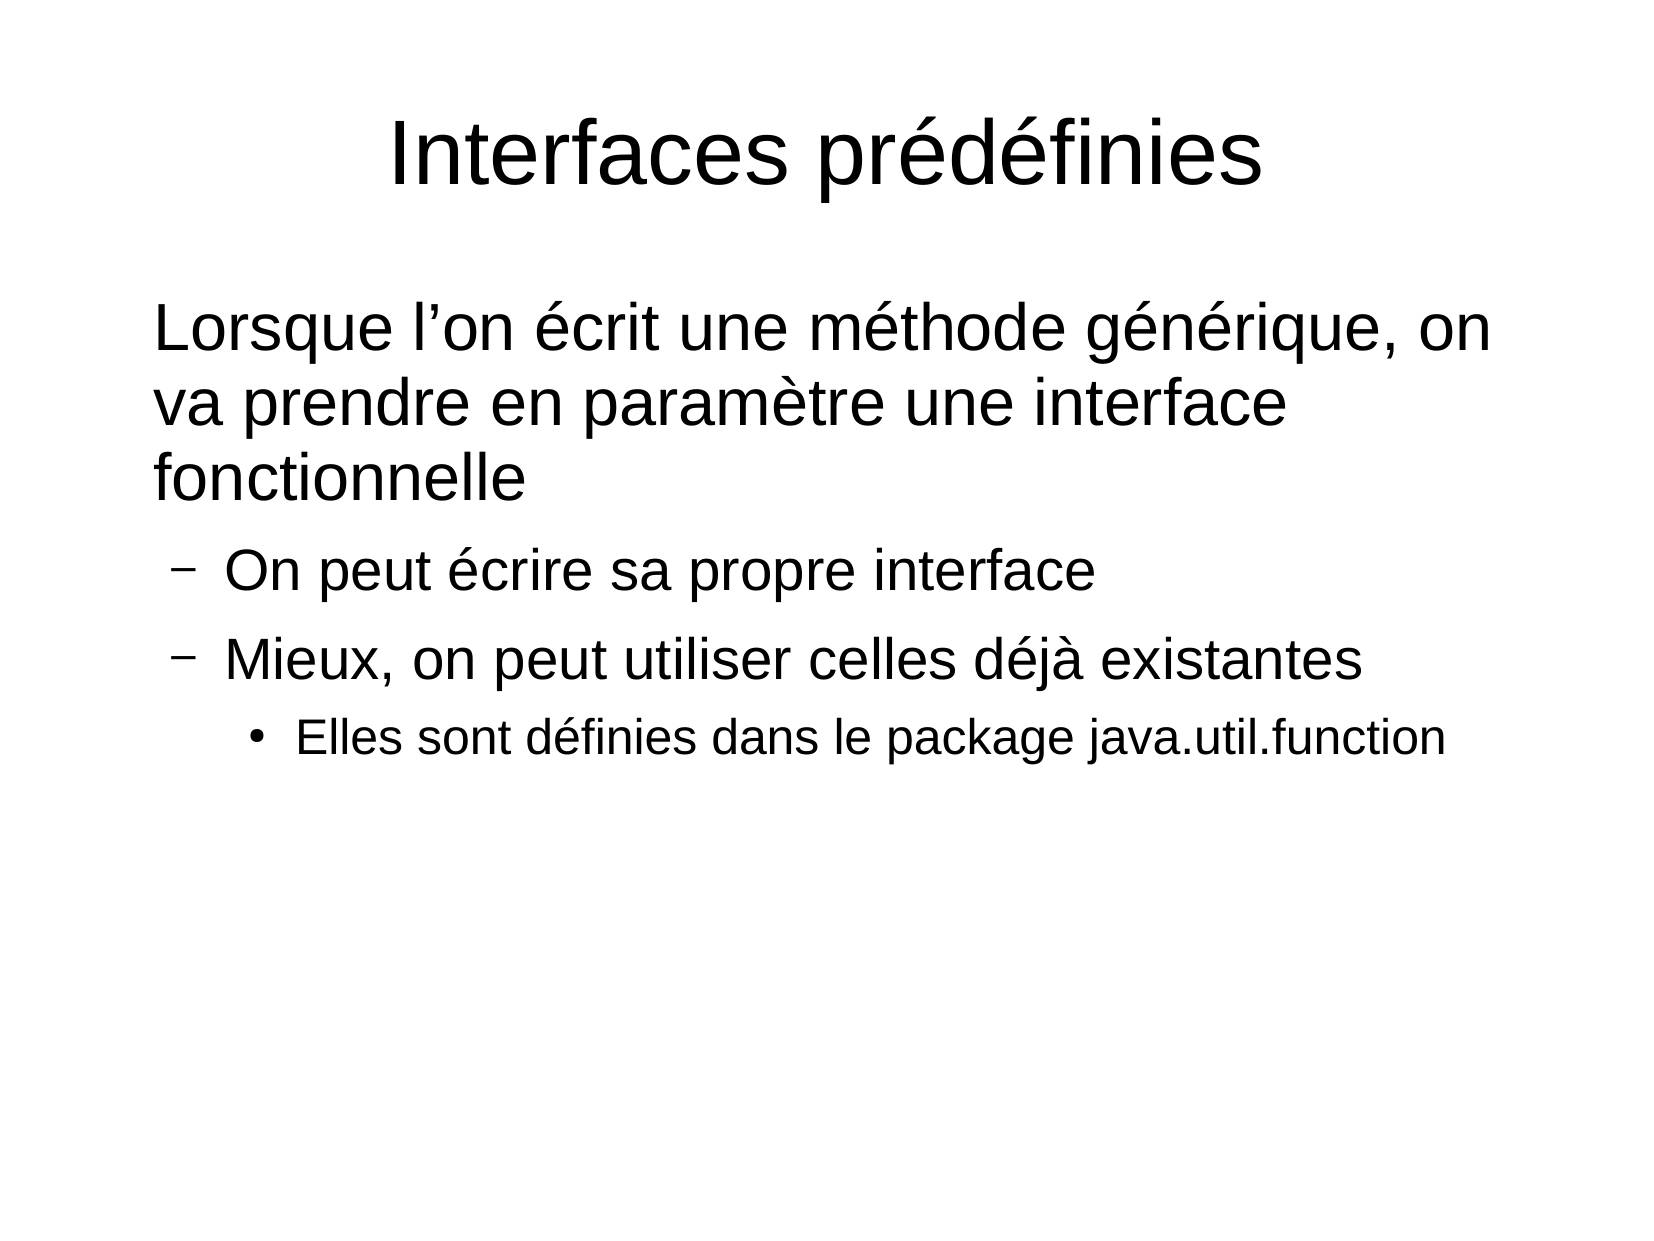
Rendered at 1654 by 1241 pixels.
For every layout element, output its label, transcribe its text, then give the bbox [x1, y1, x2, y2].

list Lorsque l’on écrit une méthode générique, on va prendre en paramètre une interface fonctionnelle On peut écrire sa propre interface Mieux, on peut utiliser celles déjà existantes Elles sont définies dans le package java.util.function [82, 290, 1571, 1010]
title Interfaces prédéfinies [82, 49, 1571, 257]
